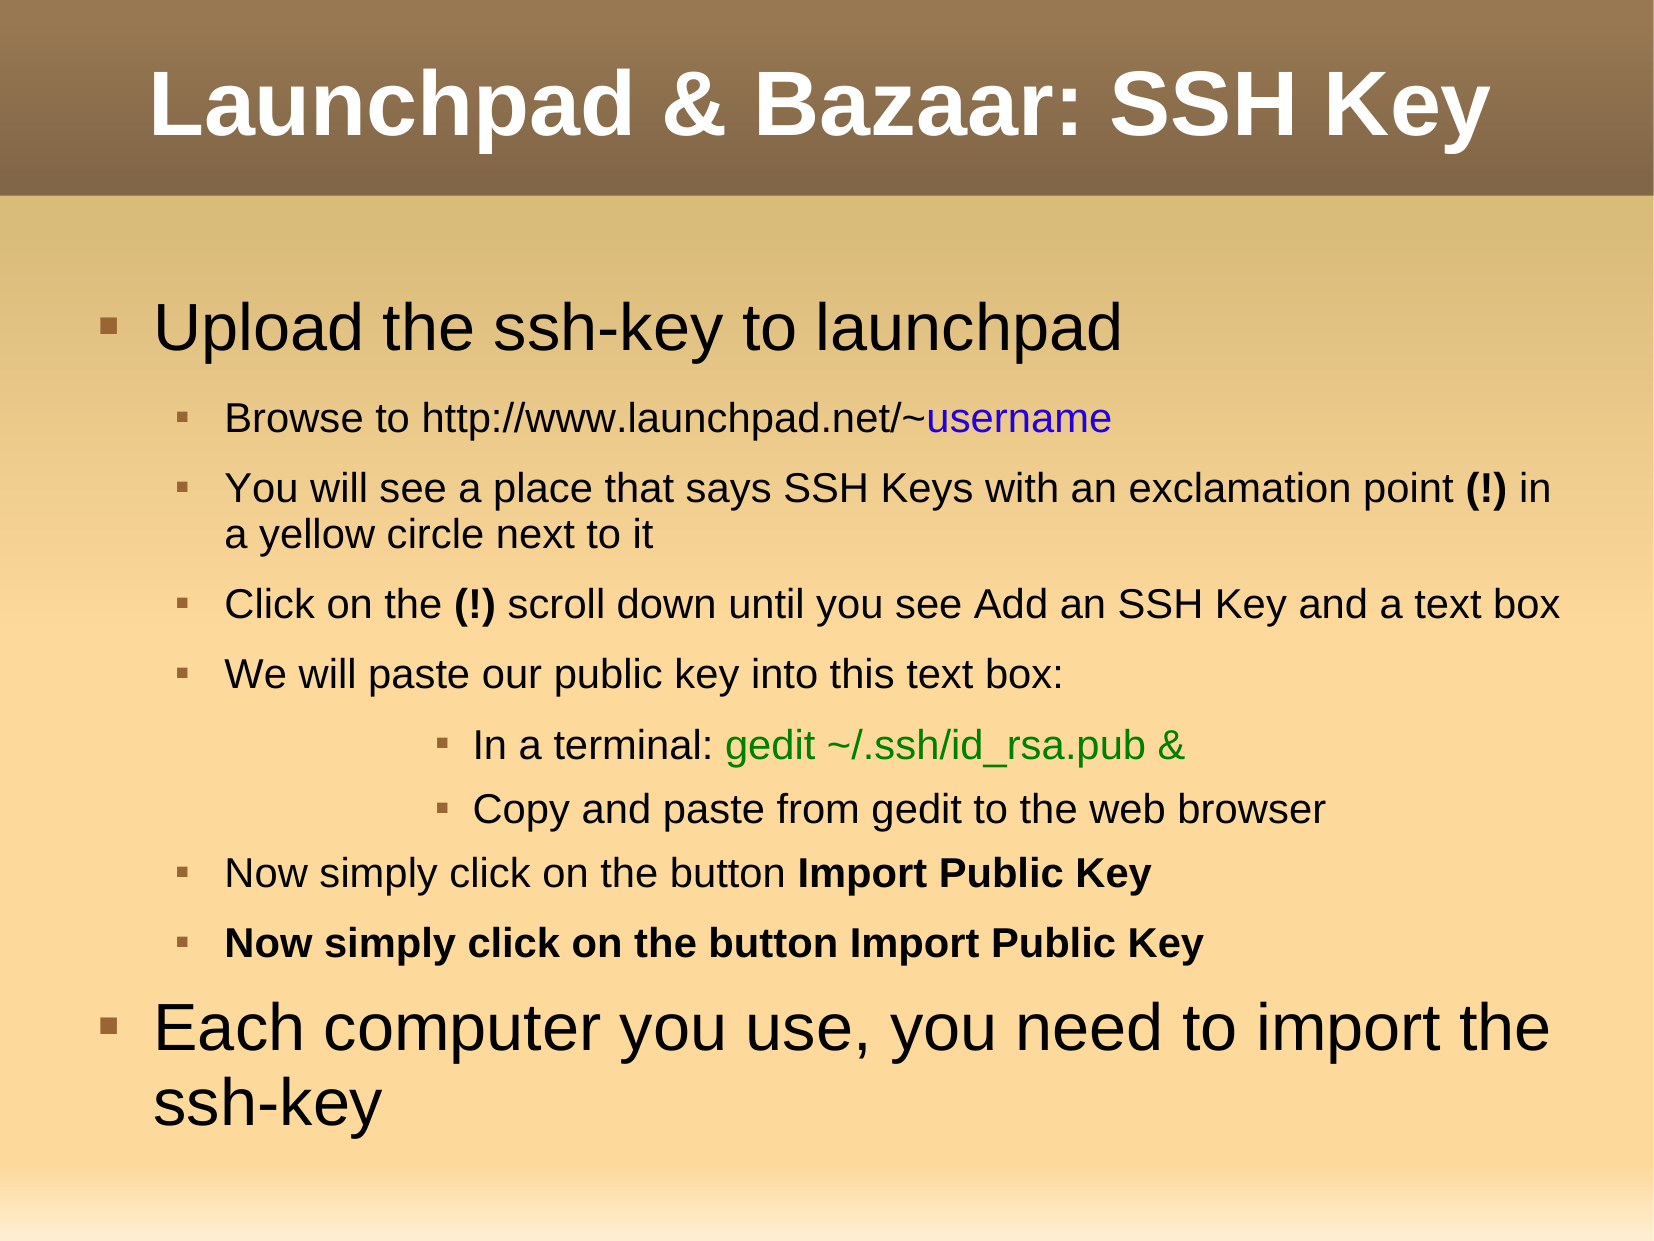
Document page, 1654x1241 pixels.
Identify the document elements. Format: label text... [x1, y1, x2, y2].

list Upload the ssh-key to launchpad Browse to http://www.launchpad.net/~username You will see a place that says SSH Keys with an exclamation point (!) in a yellow circle next to it Click on the (!) scroll down until you see Add an SSH Key and a text box We will paste our public key into this text box: In a terminal: gedit ~/.ssh/id_rsa.pub & Copy and paste from gedit to the web browser Now simply click on the button Import Public Key Now simply click on the button Import Public Key Each computer you use, you need to import the ssh-key [82, 290, 1571, 1140]
title Launchpad & Bazaar: SSH Key [76, 7, 1565, 200]
picture [0, 0, 1654, 1241]
